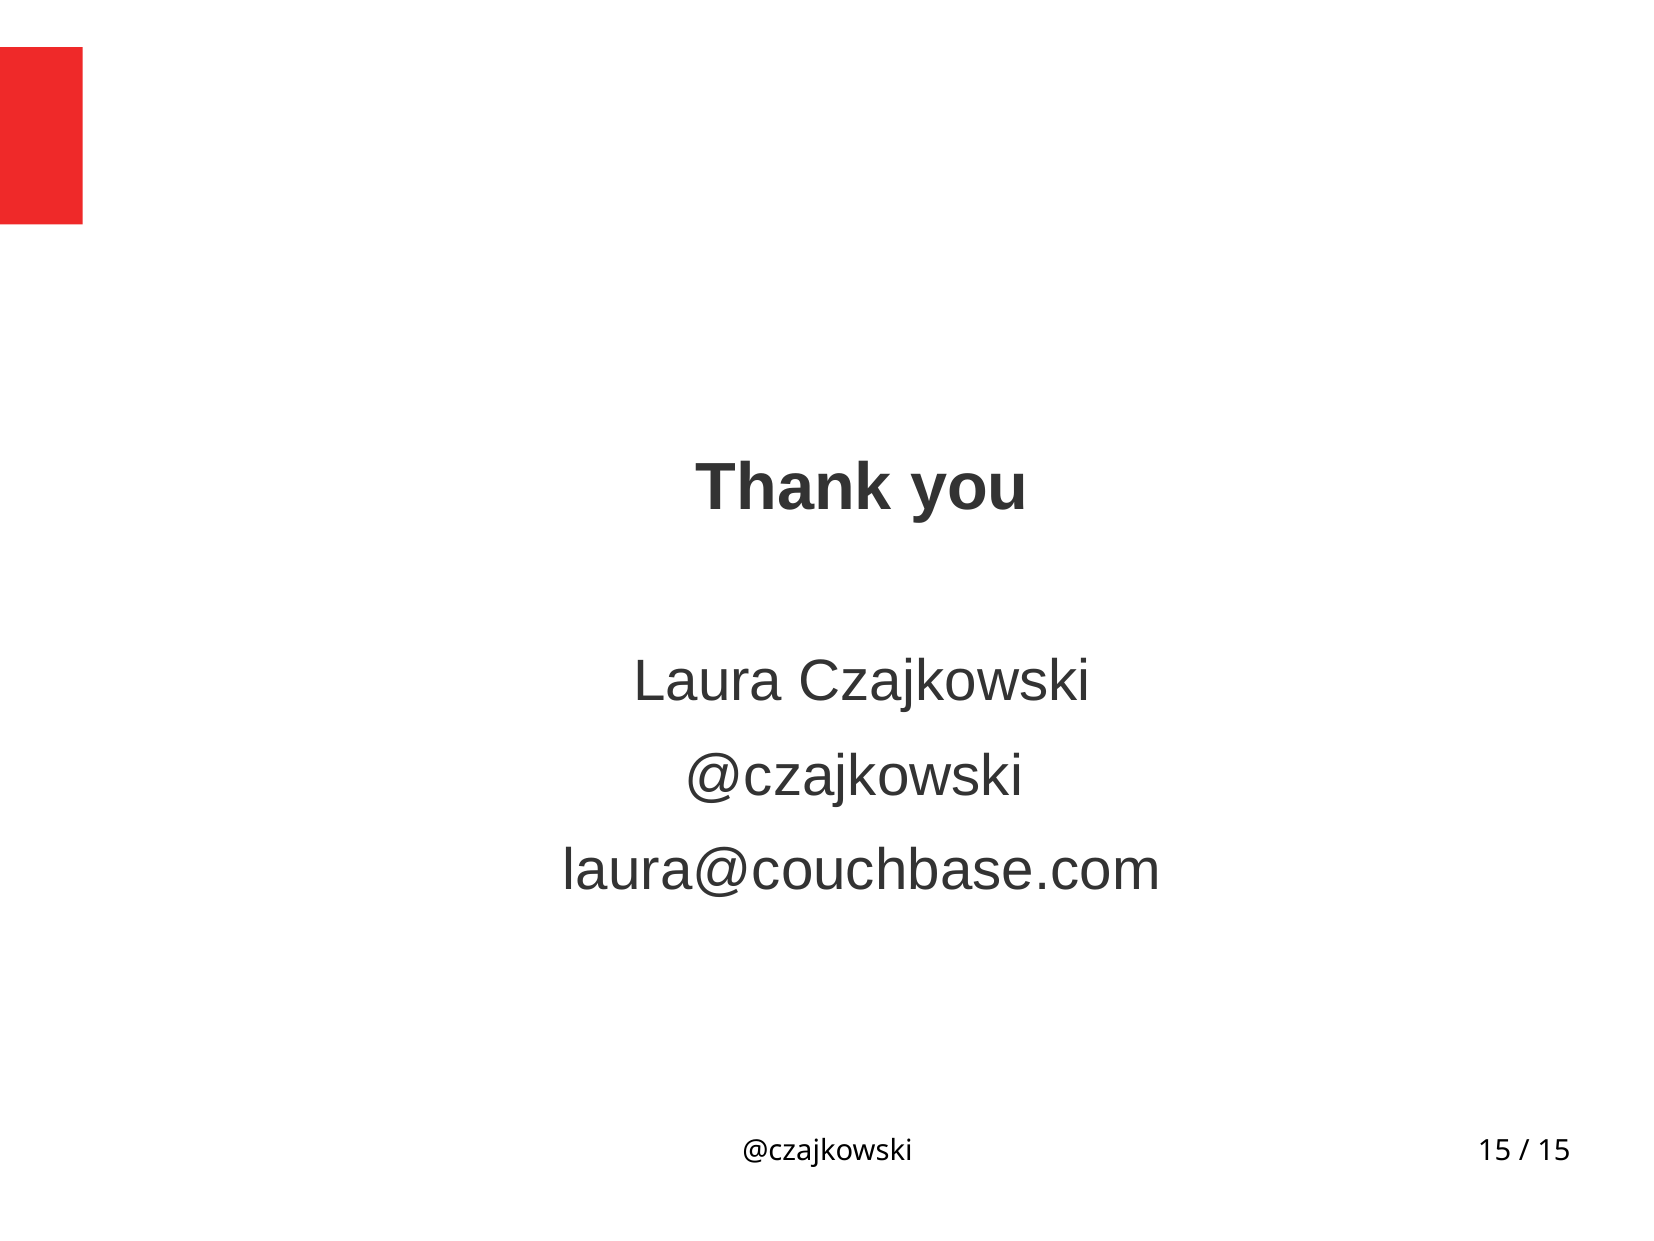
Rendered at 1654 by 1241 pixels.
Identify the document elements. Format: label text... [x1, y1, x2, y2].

list Thank you Laura Czajkowski @czajkowski laura@couchbase.com [118, 354, 1536, 1074]
